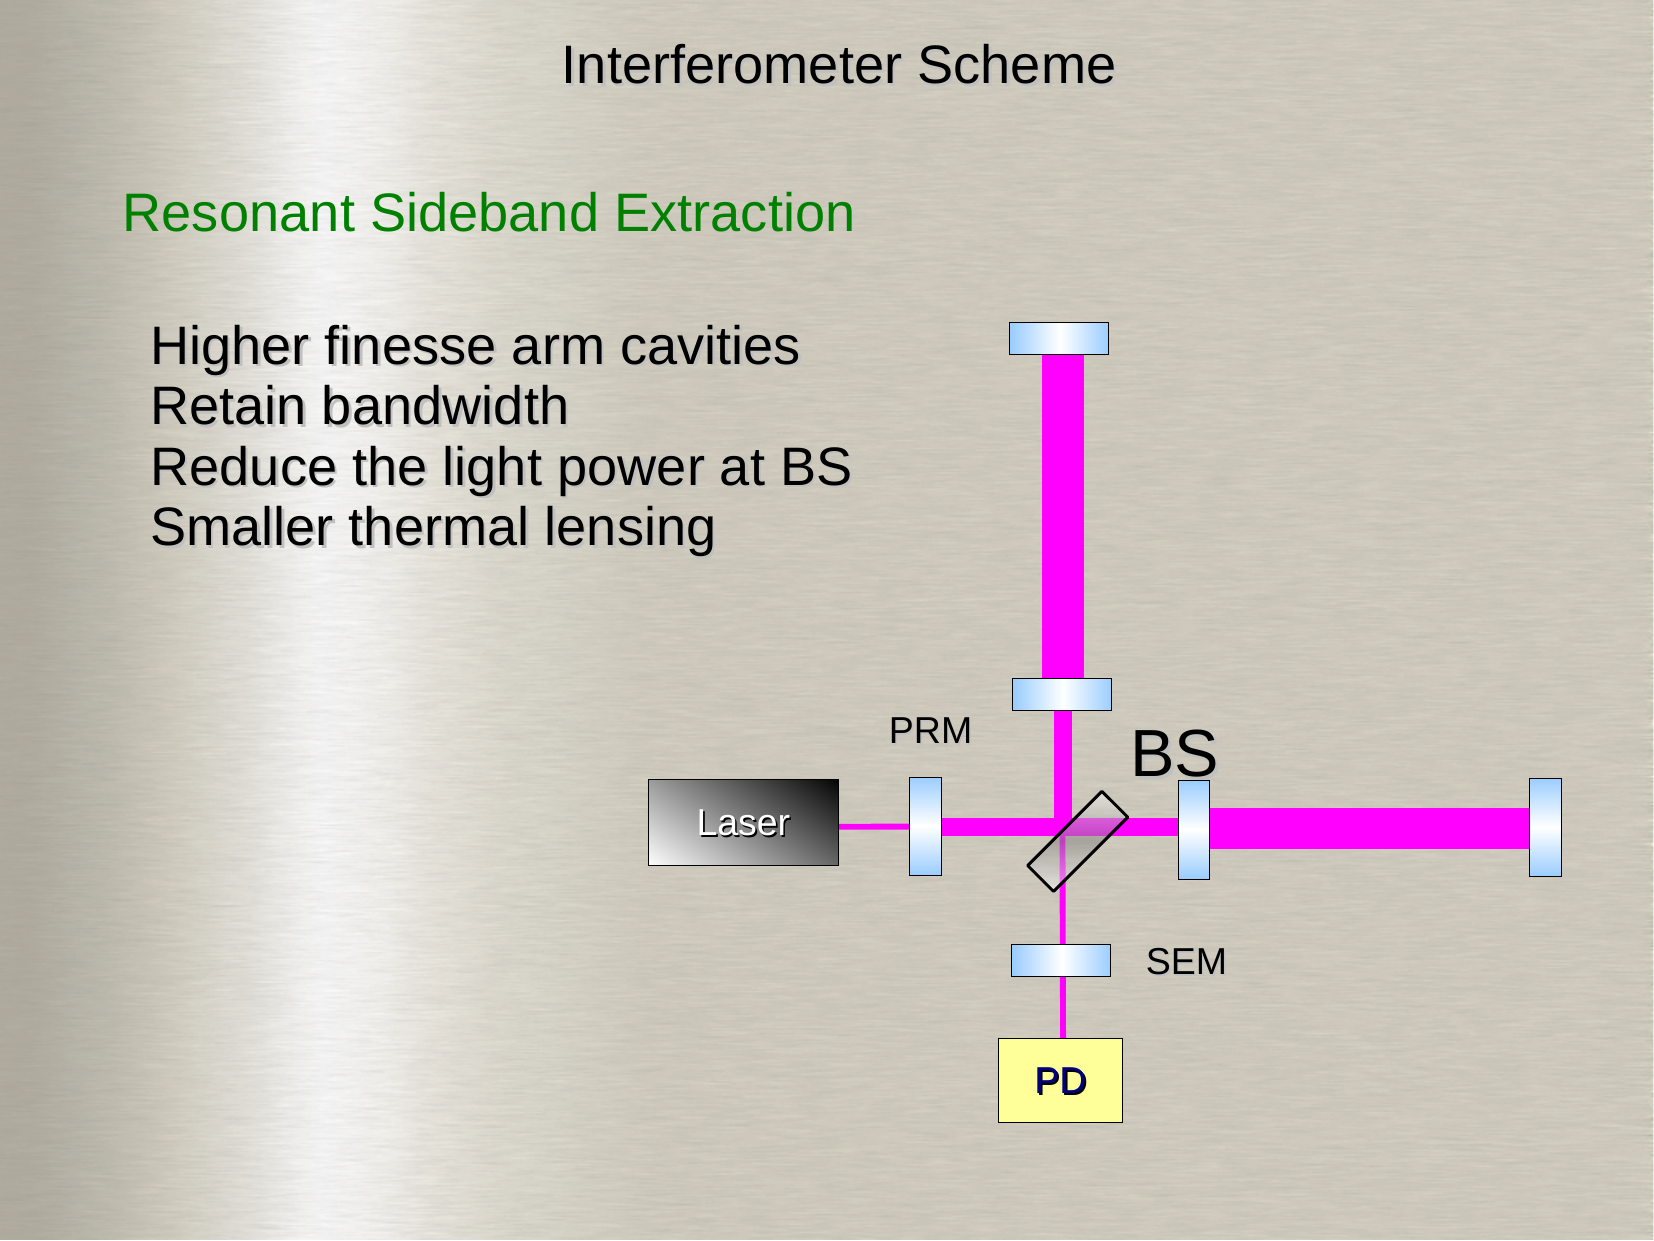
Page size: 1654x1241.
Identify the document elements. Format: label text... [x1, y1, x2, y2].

text_box [1009, 322, 1109, 355]
text_box Resonant Sideband Extraction [107, 174, 858, 250]
text_box BS [1115, 708, 1235, 799]
text_box [1027, 791, 1128, 892]
text_box [1012, 678, 1112, 711]
text_box PRM [874, 702, 988, 760]
text_box [909, 777, 942, 876]
text_box [1178, 780, 1210, 880]
text_box [1011, 944, 1111, 977]
text_box Higher finesse arm cavities Retain bandwidth Reduce the light power at BS Smaller thermal lensing [135, 307, 855, 565]
text_box PD [998, 1038, 1123, 1123]
picture [0, 0, 1654, 1240]
text_box [1529, 778, 1562, 877]
text_box Interferometer Scheme [547, 27, 1123, 103]
text_box Laser [648, 779, 839, 866]
text_box SEM [1131, 933, 1243, 990]
